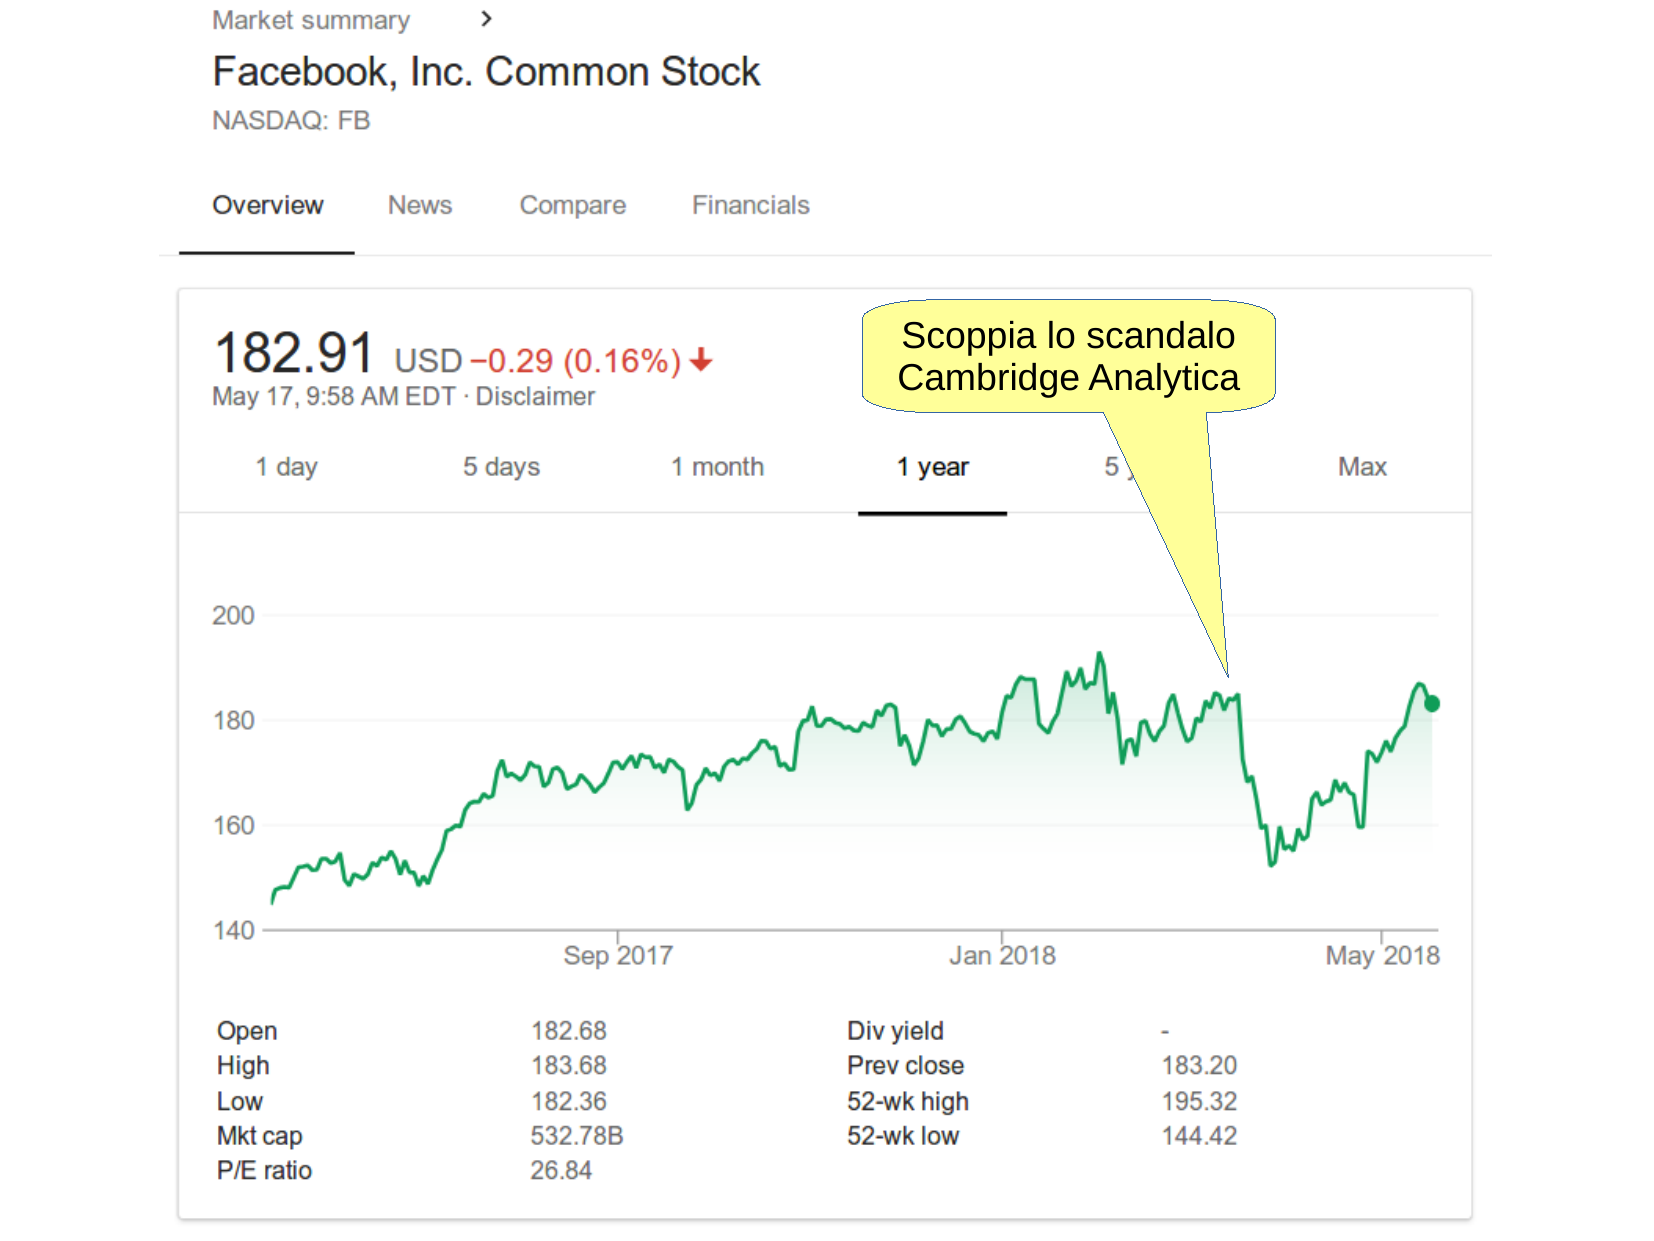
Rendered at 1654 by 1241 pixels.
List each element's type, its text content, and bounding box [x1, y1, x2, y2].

text_box Scoppia lo scandalo Cambridge Analytica [862, 299, 1276, 678]
picture [159, 0, 1492, 1239]
